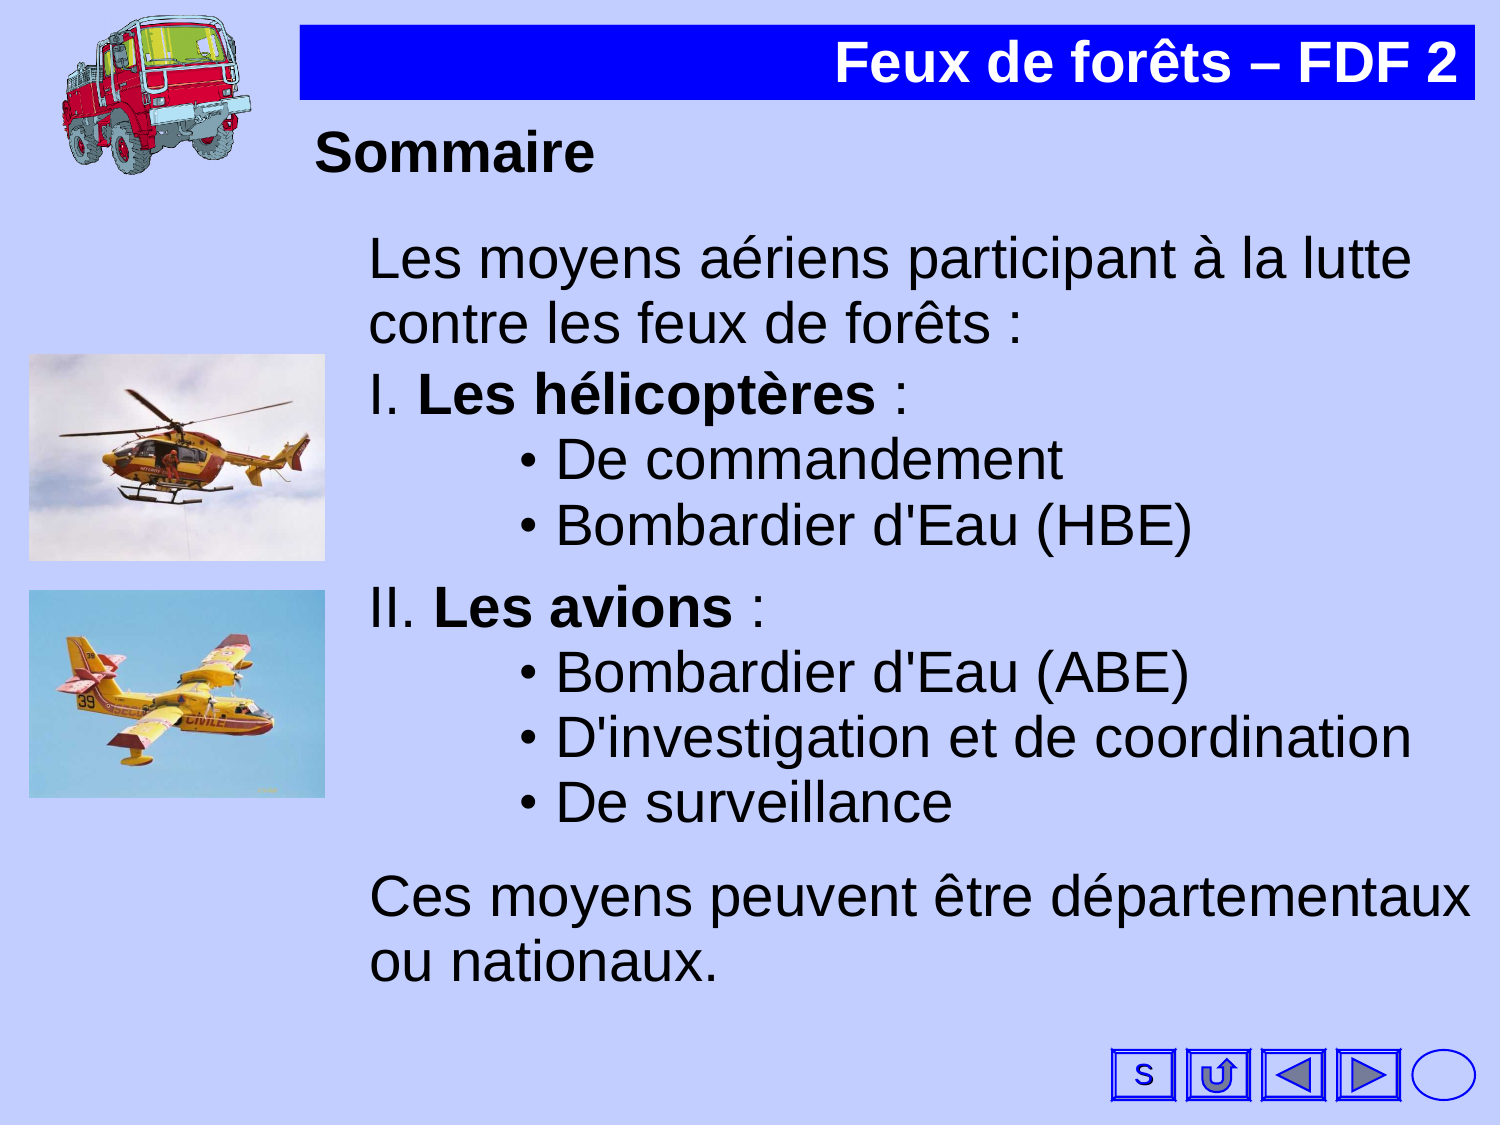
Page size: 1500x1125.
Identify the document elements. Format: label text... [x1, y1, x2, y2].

text_box Sommaire [299, 112, 612, 193]
text_box Ces moyens peuvent être départementaux ou nationaux. [354, 856, 1500, 1002]
text_box Les hélicoptères : De commandement Bombardier d'Eau (HBE) [353, 354, 1447, 565]
text_box Feux de forêts – FDF 2 [299, 24, 1475, 100]
picture [29, 354, 325, 562]
text_box Les moyens aériens participant à la lutte contre les feux de forêts : [353, 218, 1447, 354]
text_box Les avions : Bombardier d'Eau (ABE) D'investigation et de coordination De surveillance [353, 566, 1447, 843]
text_box [1412, 1049, 1476, 1101]
picture [29, 590, 325, 798]
